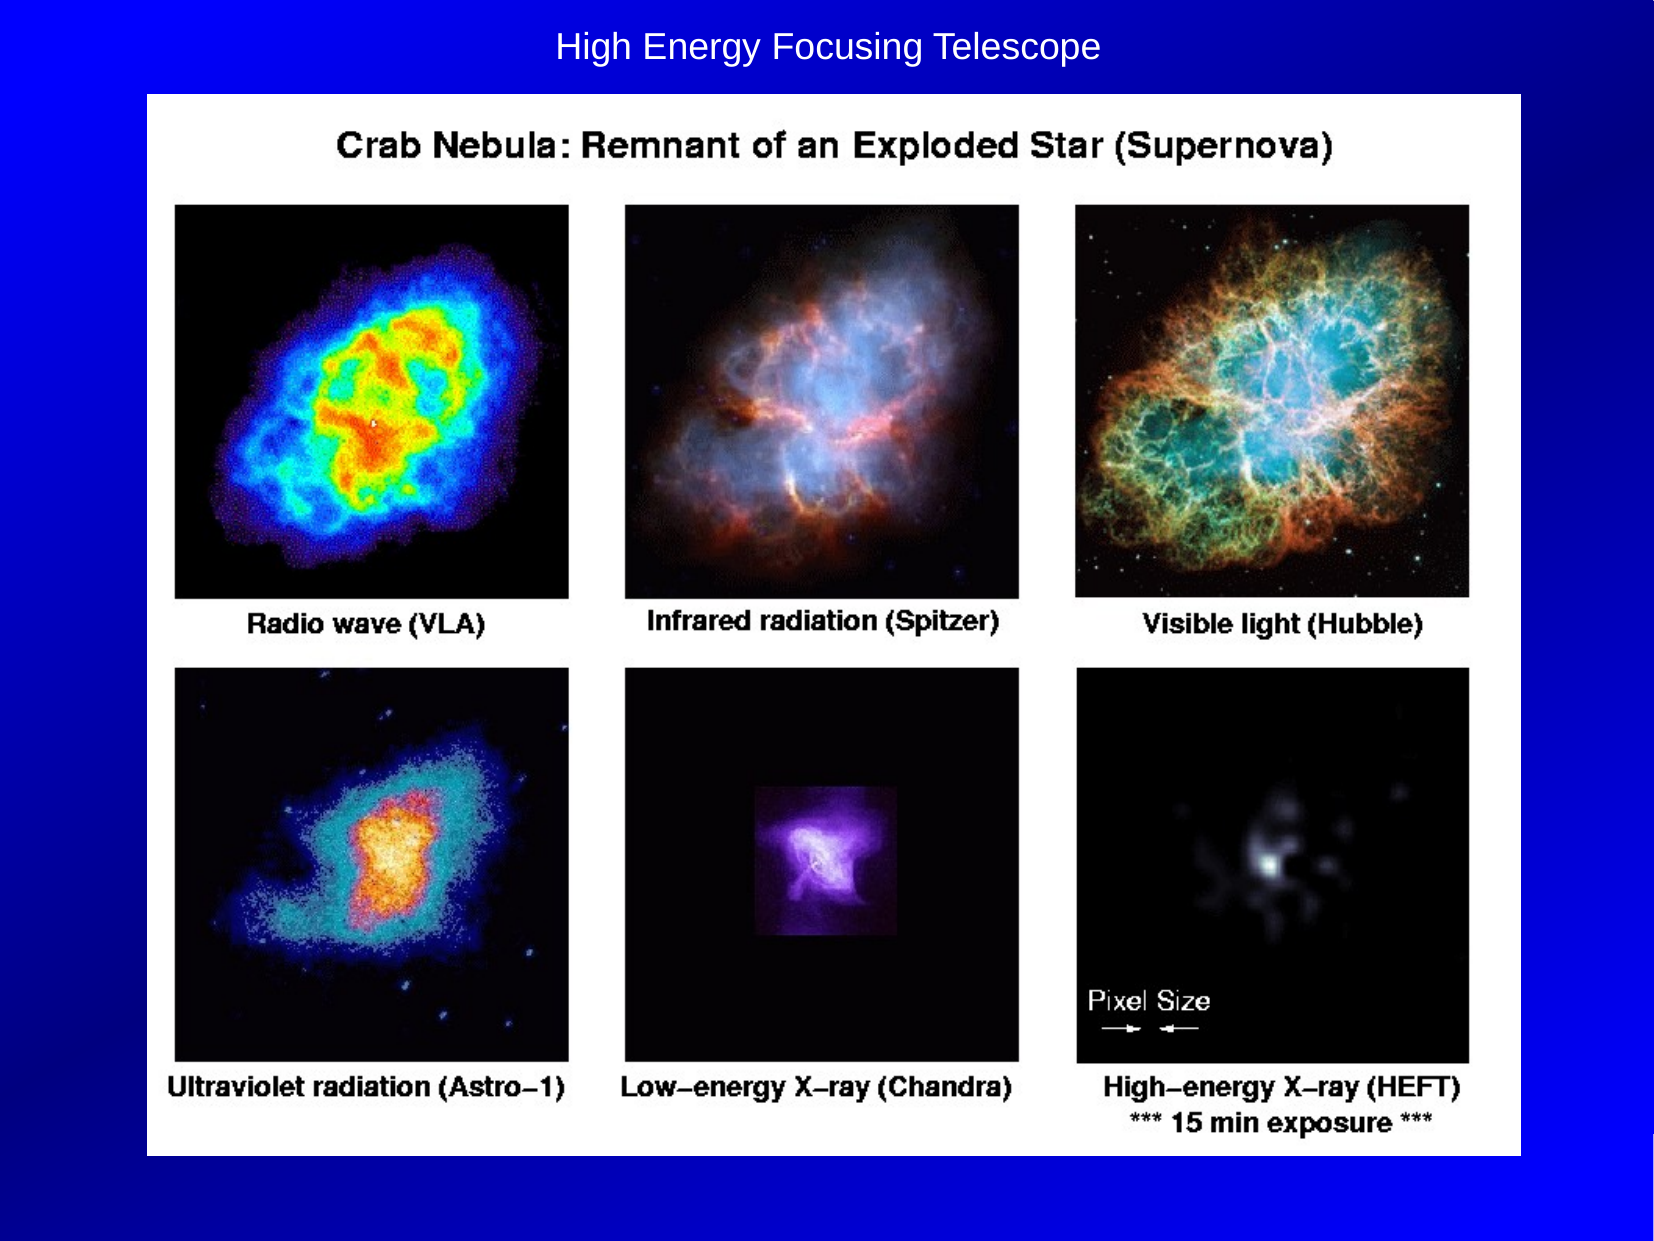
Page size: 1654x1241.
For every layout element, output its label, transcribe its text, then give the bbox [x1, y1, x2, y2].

picture [147, 94, 1521, 1156]
text_box High Energy Focusing Telescope [540, 17, 1123, 75]
